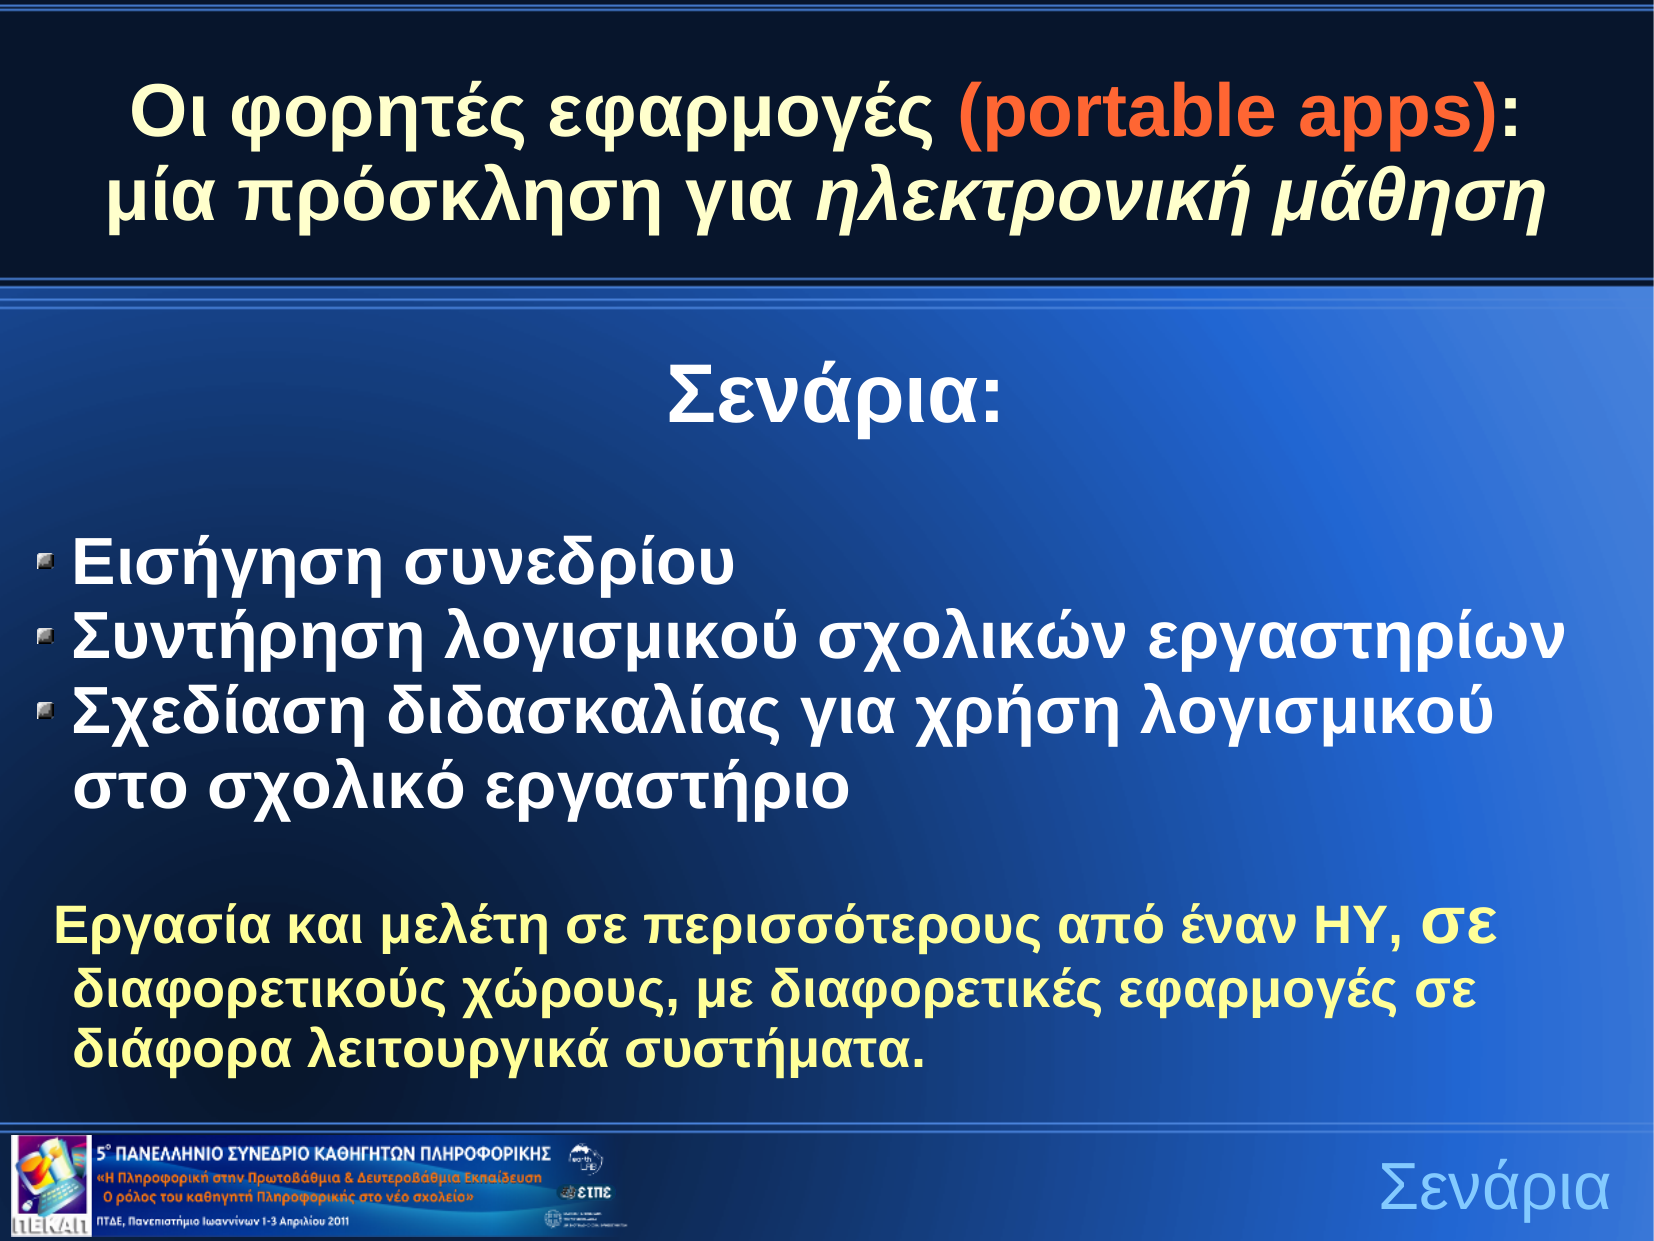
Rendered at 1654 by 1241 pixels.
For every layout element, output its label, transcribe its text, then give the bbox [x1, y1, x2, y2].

picture [0, 0, 1654, 1241]
subtitle Σενάρια: Εισήγηση συνεδρίου Συντήρηση λογισμικού σχολικών εργαστηρίων Σχεδίαση διδασκαλίας για χρήση λογισμικού στο σχολικό εργαστήριο Εργασία και μελέτη σε περισσότερους από έναν ΗΥ, σε διαφορετικούς χώρους, με διαφορετικές εφαρμογές σε διάφορα λειτουργικά συστήματα. [37, 344, 1613, 1082]
text_box Σενάρια [1378, 1148, 1613, 1224]
title Οι φορητές εφαρμογές (portable apps): μία πρόσκληση για ηλεκτρονική μάθηση [82, 49, 1571, 257]
